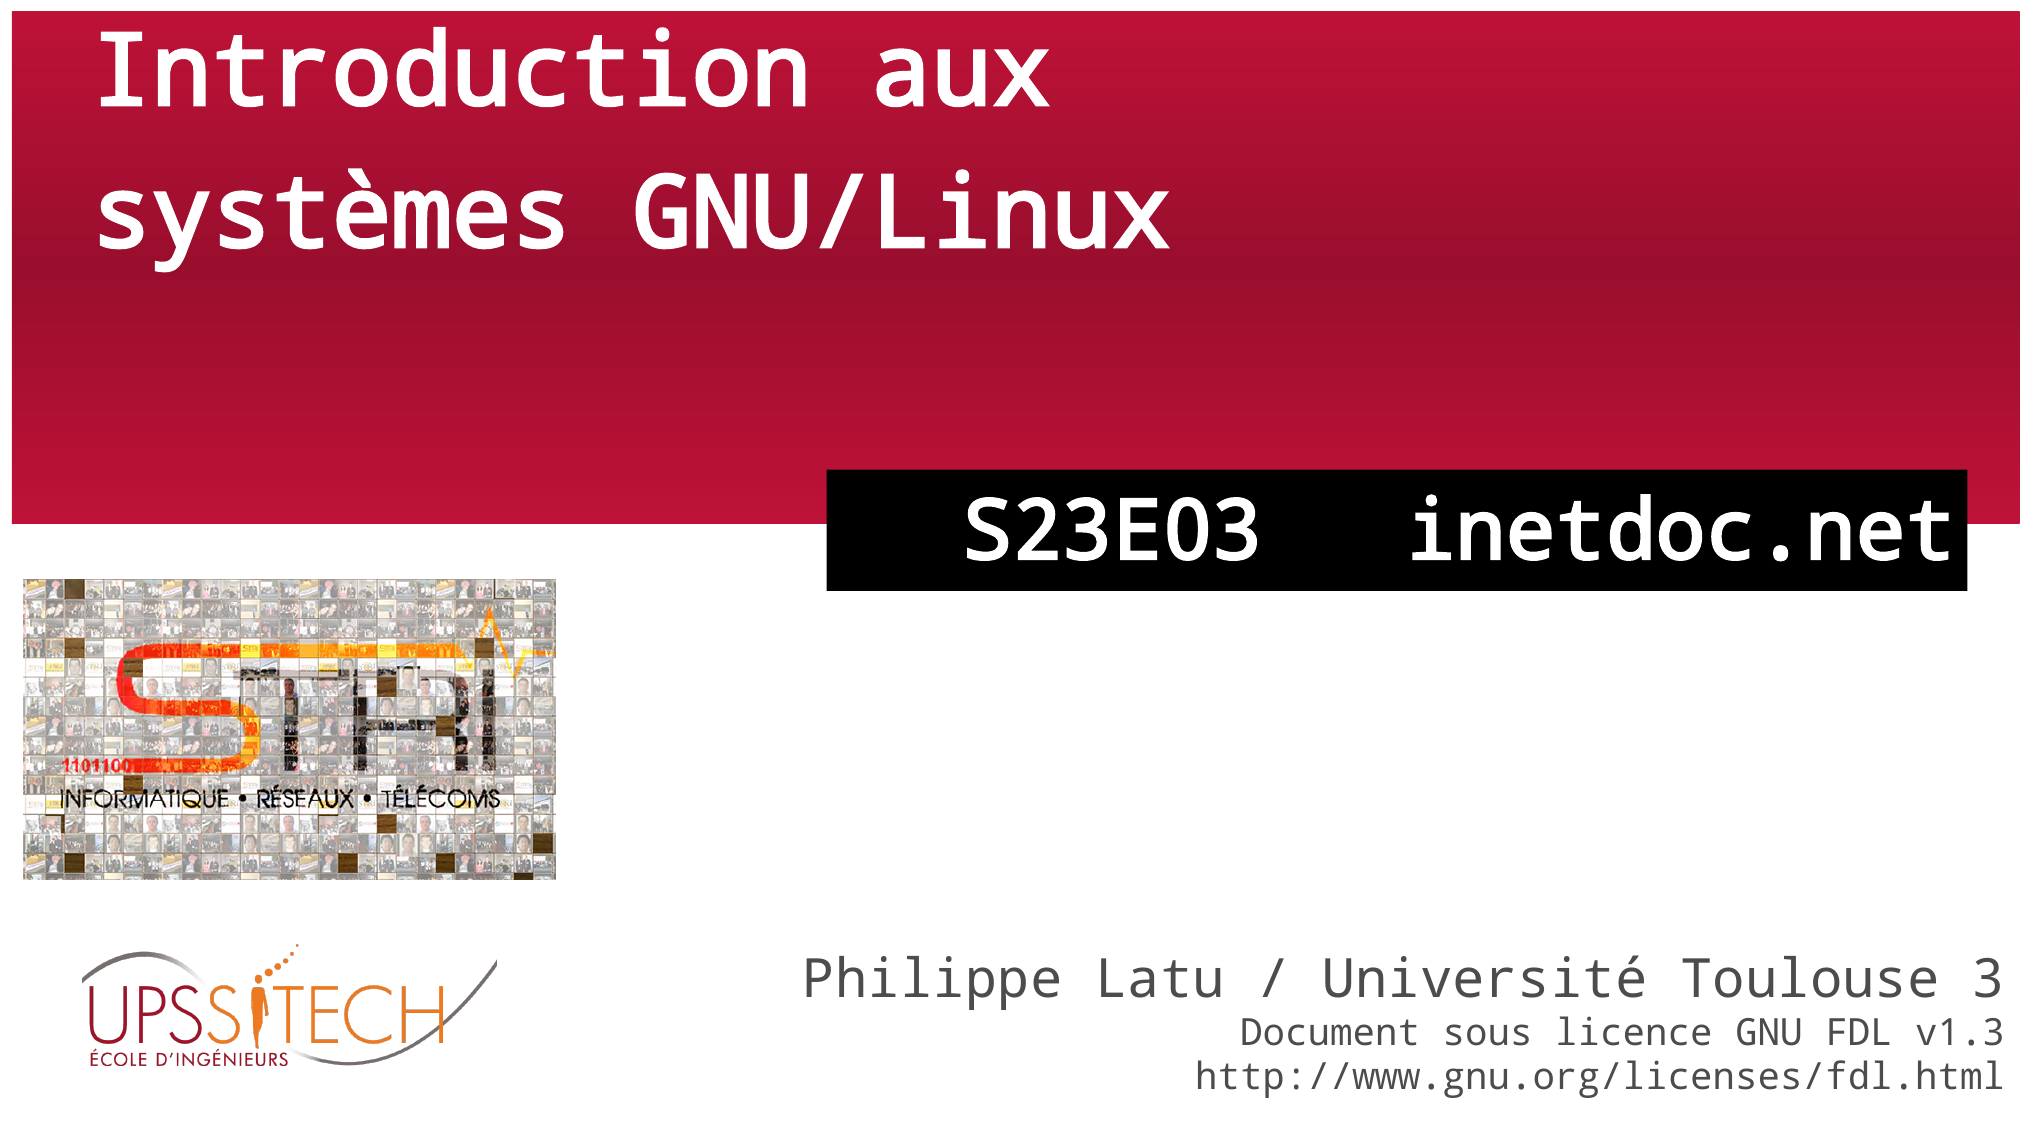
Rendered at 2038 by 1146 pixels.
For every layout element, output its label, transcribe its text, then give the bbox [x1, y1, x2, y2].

text_box Philippe Latu / Université Toulouse 3 Document sous licence GNU FDL v1.3 http://www.gnu.org/licenses/fdl.html [708, 944, 2008, 1134]
text_box S23E03 inetdoc.net [826, 469, 1968, 591]
text_box Introduction aux systèmes GNU/Linux [11, 11, 2020, 524]
picture [82, 944, 497, 1066]
picture [23, 579, 556, 880]
